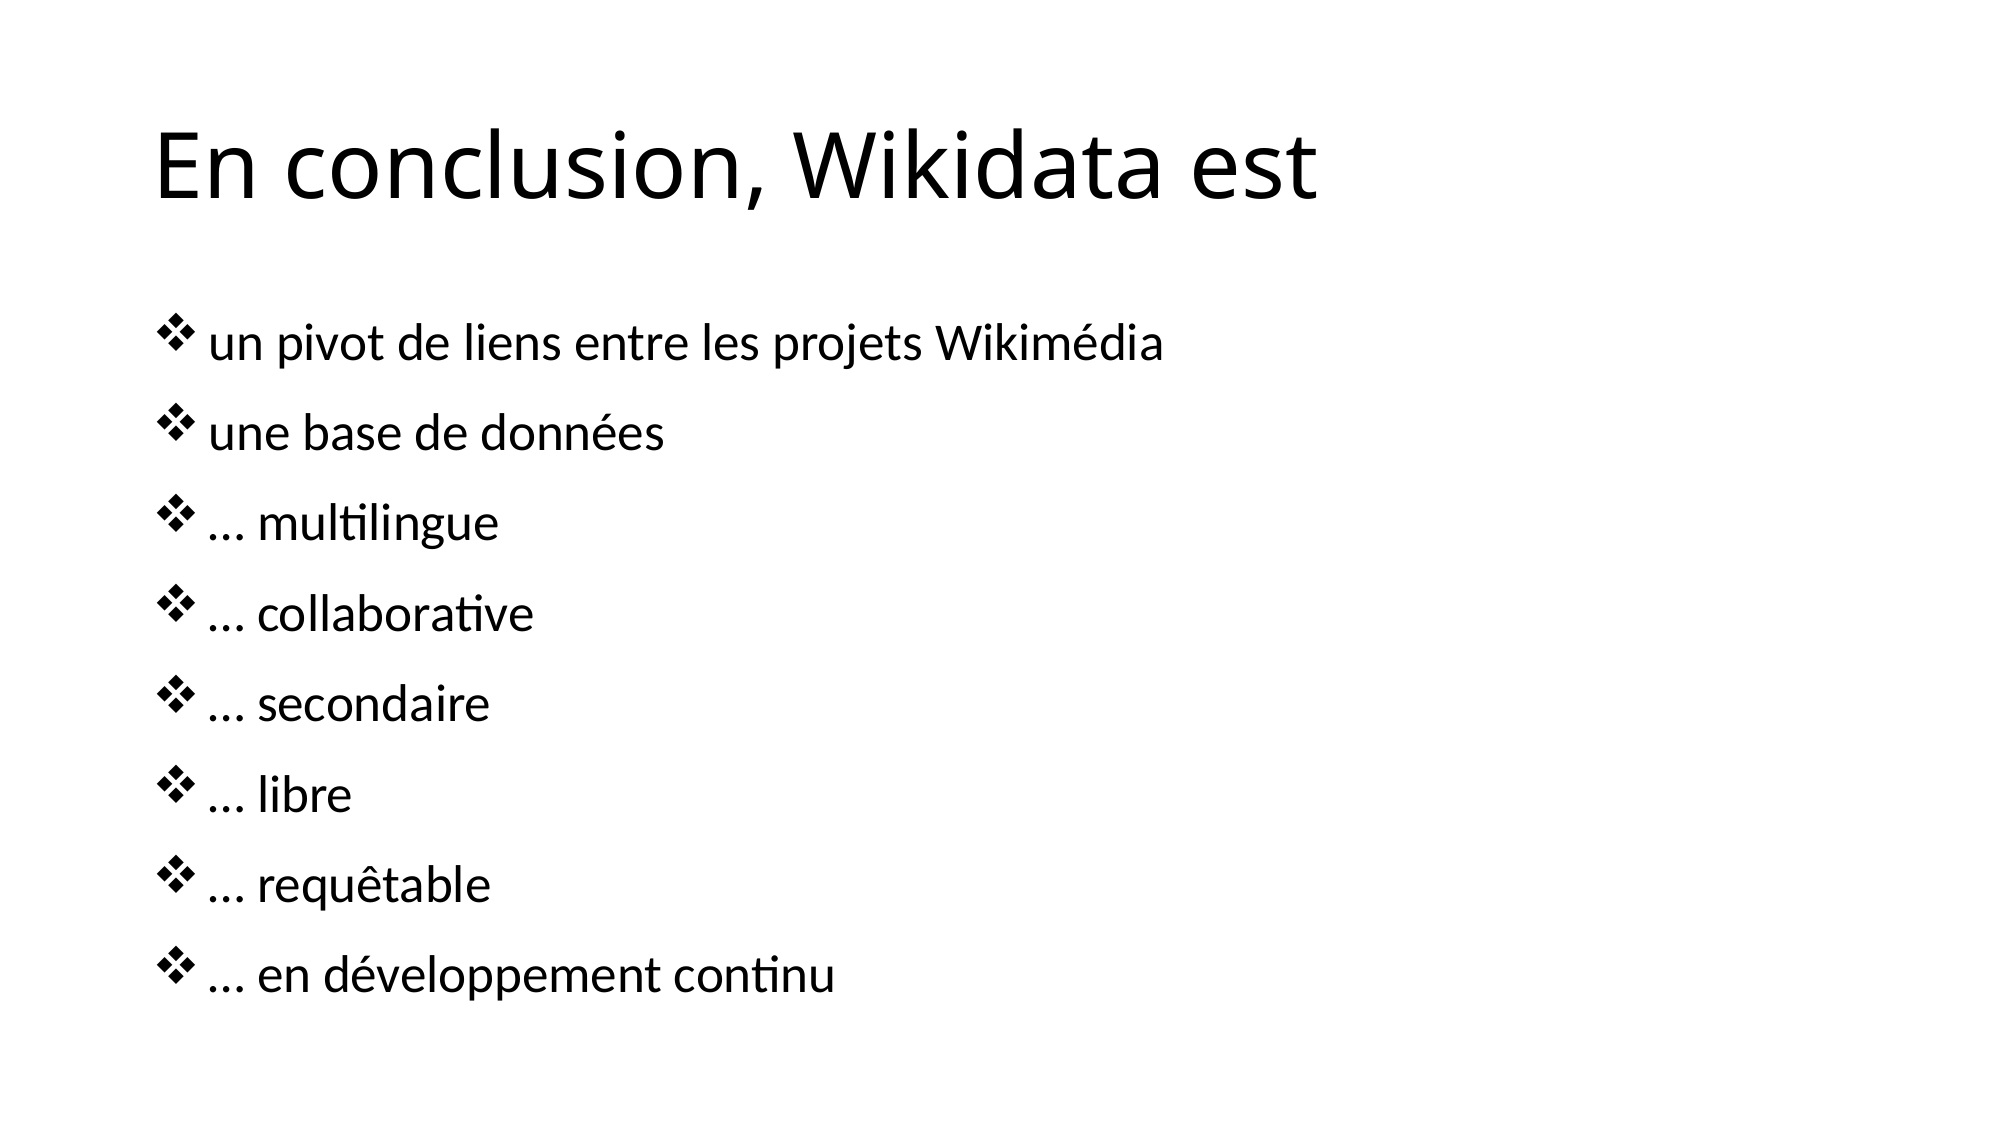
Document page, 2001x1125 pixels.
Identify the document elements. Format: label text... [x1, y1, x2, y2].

title En conclusion, Wikidata est [137, 59, 1863, 278]
list un pivot de liens entre les projets Wikimédia une base de données … multilingue … collaborative … secondaire … libre … requêtable … en développement continu [137, 299, 1863, 1014]
